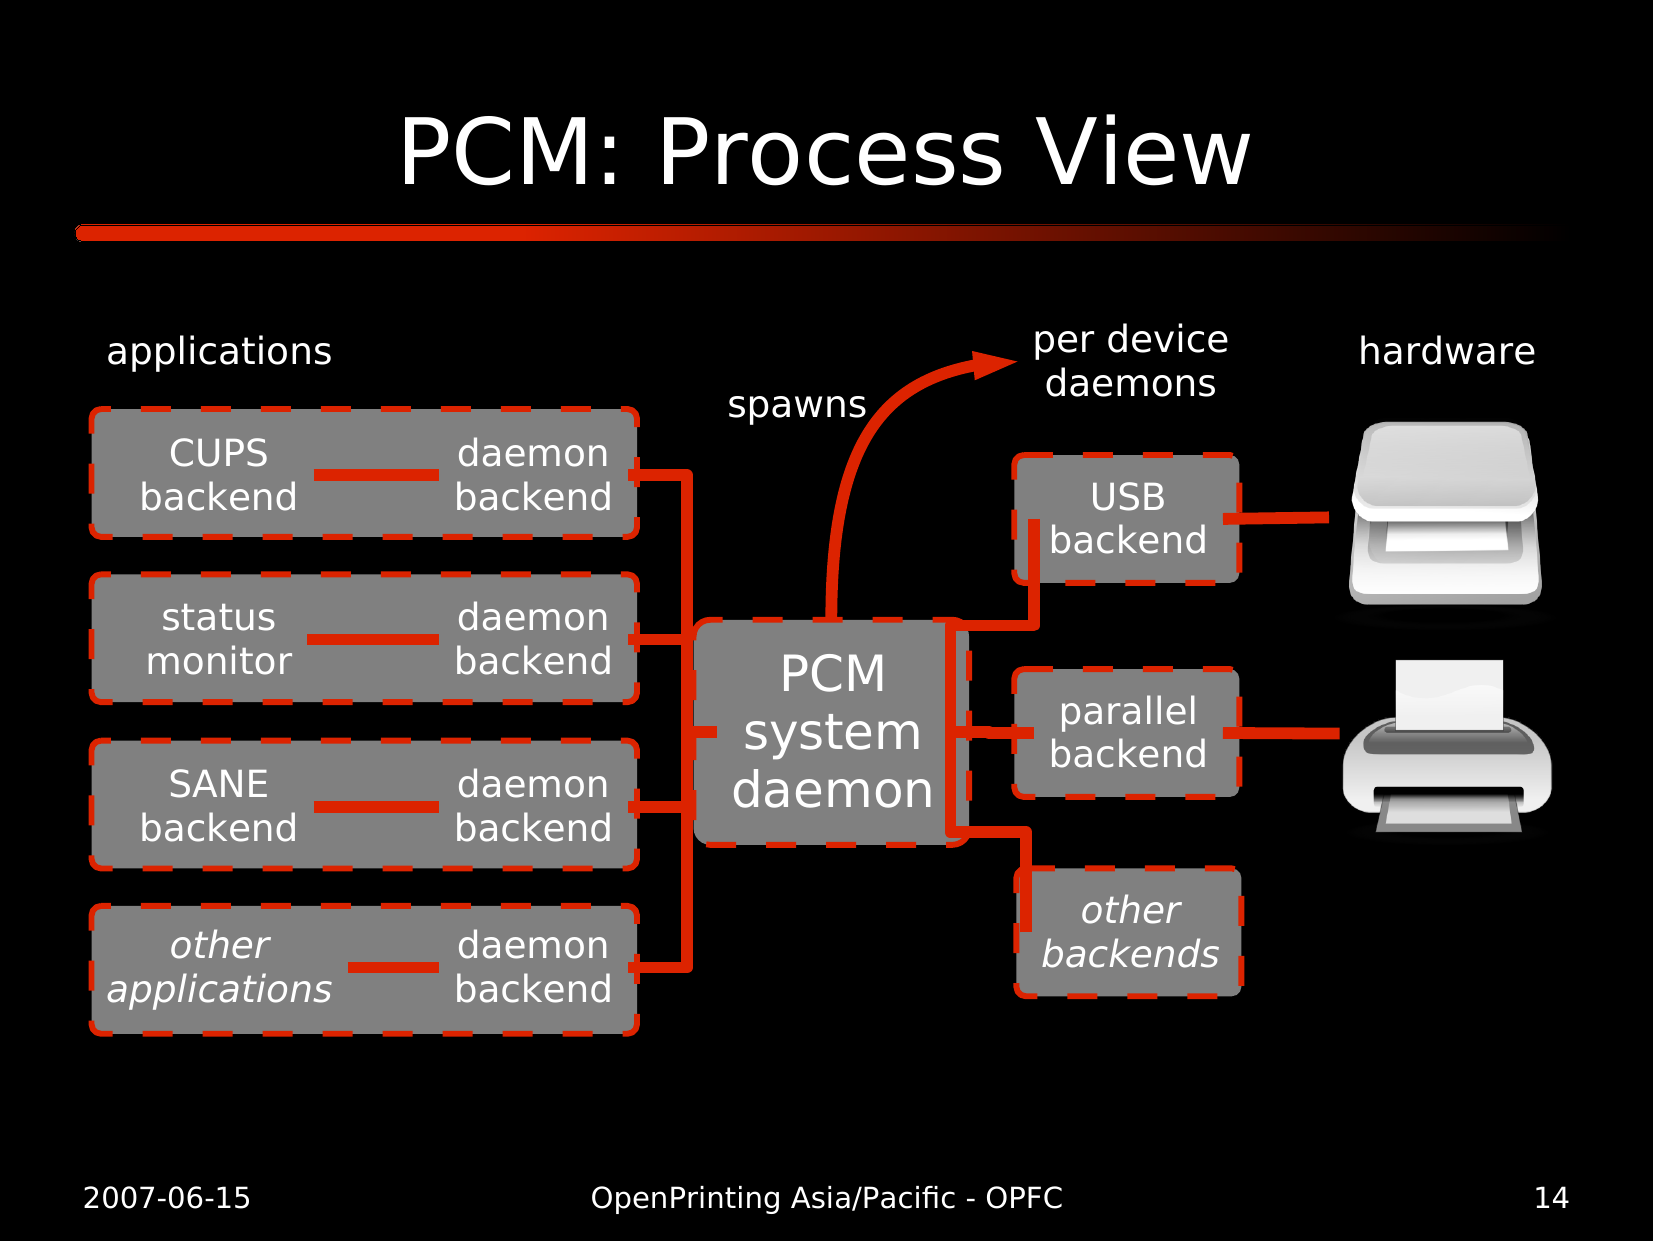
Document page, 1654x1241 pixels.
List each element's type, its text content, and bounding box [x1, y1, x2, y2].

text_box [956, 631, 970, 726]
text_box [1014, 739, 1240, 797]
text_box [91, 905, 638, 962]
text_box [91, 574, 638, 703]
text_box per device daemons [1017, 310, 1245, 413]
text_box [91, 740, 638, 869]
text_box other applications [91, 916, 348, 1019]
text_box daemon backend [438, 916, 629, 1019]
text_box [91, 973, 638, 1034]
text_box hardware [1343, 322, 1552, 381]
text_box applications [91, 322, 348, 381]
title PCM: Process View [82, 49, 1571, 257]
text_box [693, 619, 955, 726]
text_box [1014, 669, 1240, 727]
text_box [693, 738, 966, 845]
picture [1329, 403, 1562, 847]
text_box [1040, 525, 1240, 583]
text_box status monitor [130, 588, 308, 691]
text_box daemon backend [438, 755, 629, 858]
text_box USB backend [1033, 468, 1223, 570]
text_box CUPS backend [124, 424, 314, 527]
text_box [91, 409, 638, 537]
text_box spawns [712, 375, 883, 434]
text_box SANE backend [124, 755, 314, 858]
text_box parallel backend [1033, 682, 1223, 784]
text_box other backends [1026, 881, 1235, 984]
text_box PCM system daemon [716, 637, 945, 828]
text_box [1016, 868, 1242, 997]
text_box daemon backend [438, 588, 629, 691]
text_box daemon backend [438, 424, 629, 527]
text_box [1014, 455, 1240, 583]
text_box [956, 738, 970, 826]
